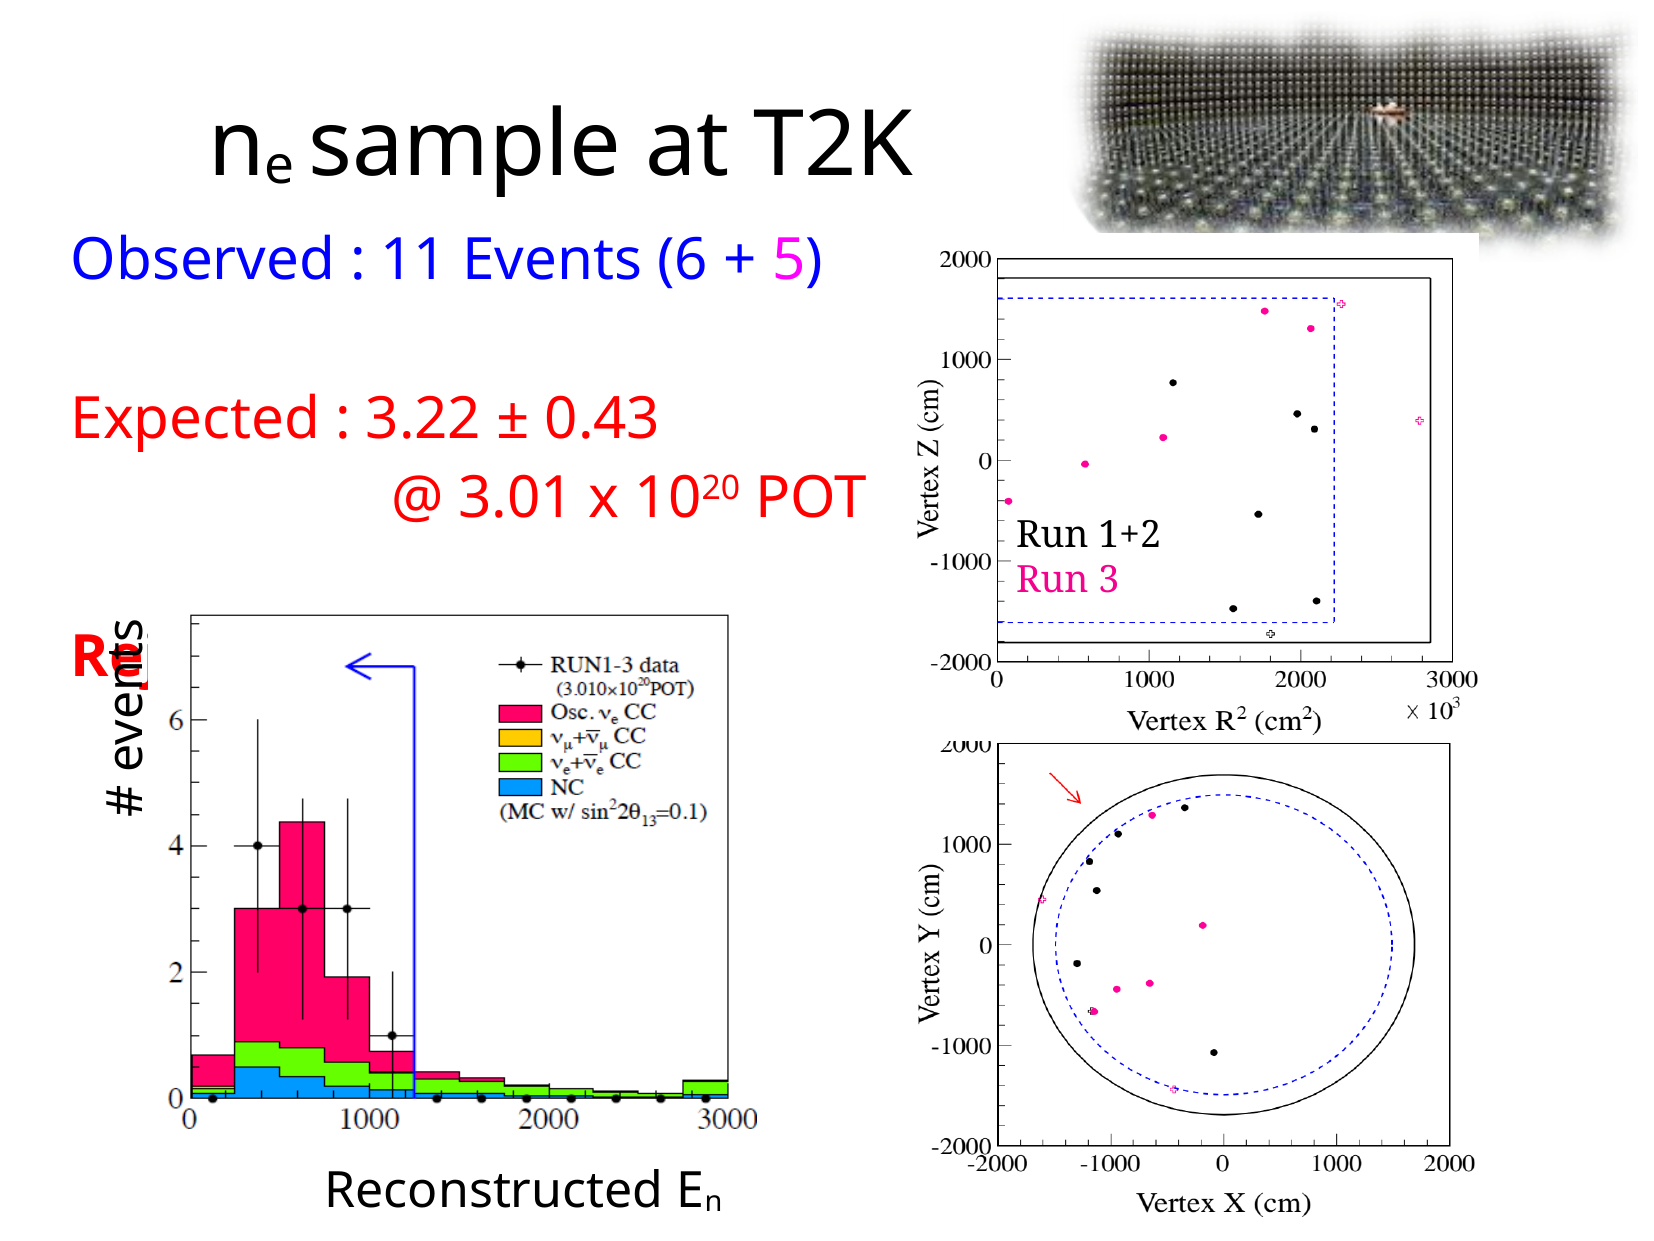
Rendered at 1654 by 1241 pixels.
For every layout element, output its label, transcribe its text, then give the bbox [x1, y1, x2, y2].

picture [148, 610, 757, 1147]
text_box # events [81, 610, 153, 833]
text_box Observed : 11 Events (6 + 5) Expected : 3.22 ± 0.43 @ 3.01 x 1020 POT Reject Ue3 = 0 at 3.2 s [56, 210, 895, 578]
title ne sample at T2K [23, 23, 1075, 257]
text_box Reconstructed En [309, 1146, 720, 1241]
text_box Run 1+2 Run 3 [1001, 502, 1293, 608]
picture [905, 11, 1638, 1225]
